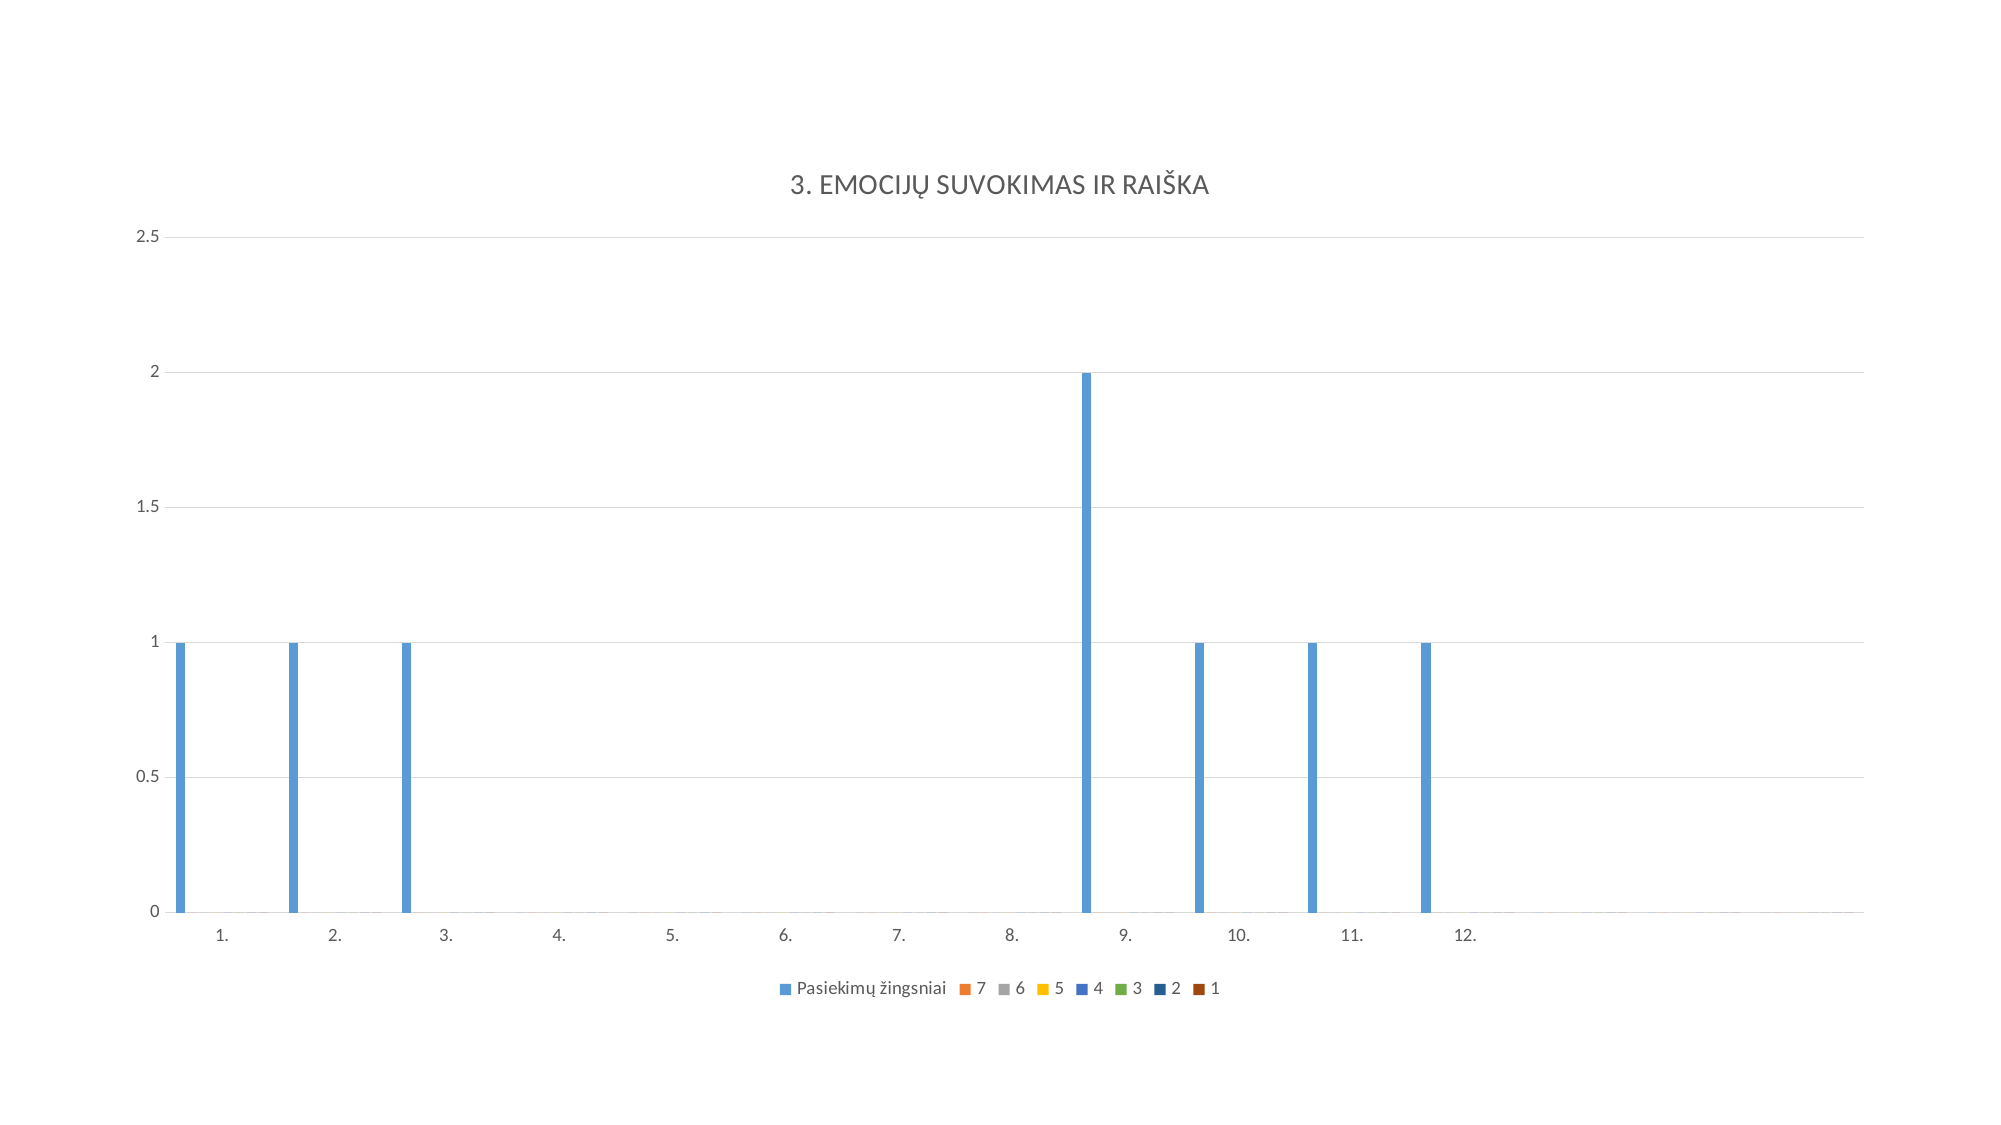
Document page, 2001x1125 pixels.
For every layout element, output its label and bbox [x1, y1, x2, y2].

chart [99, 138, 1900, 1006]
